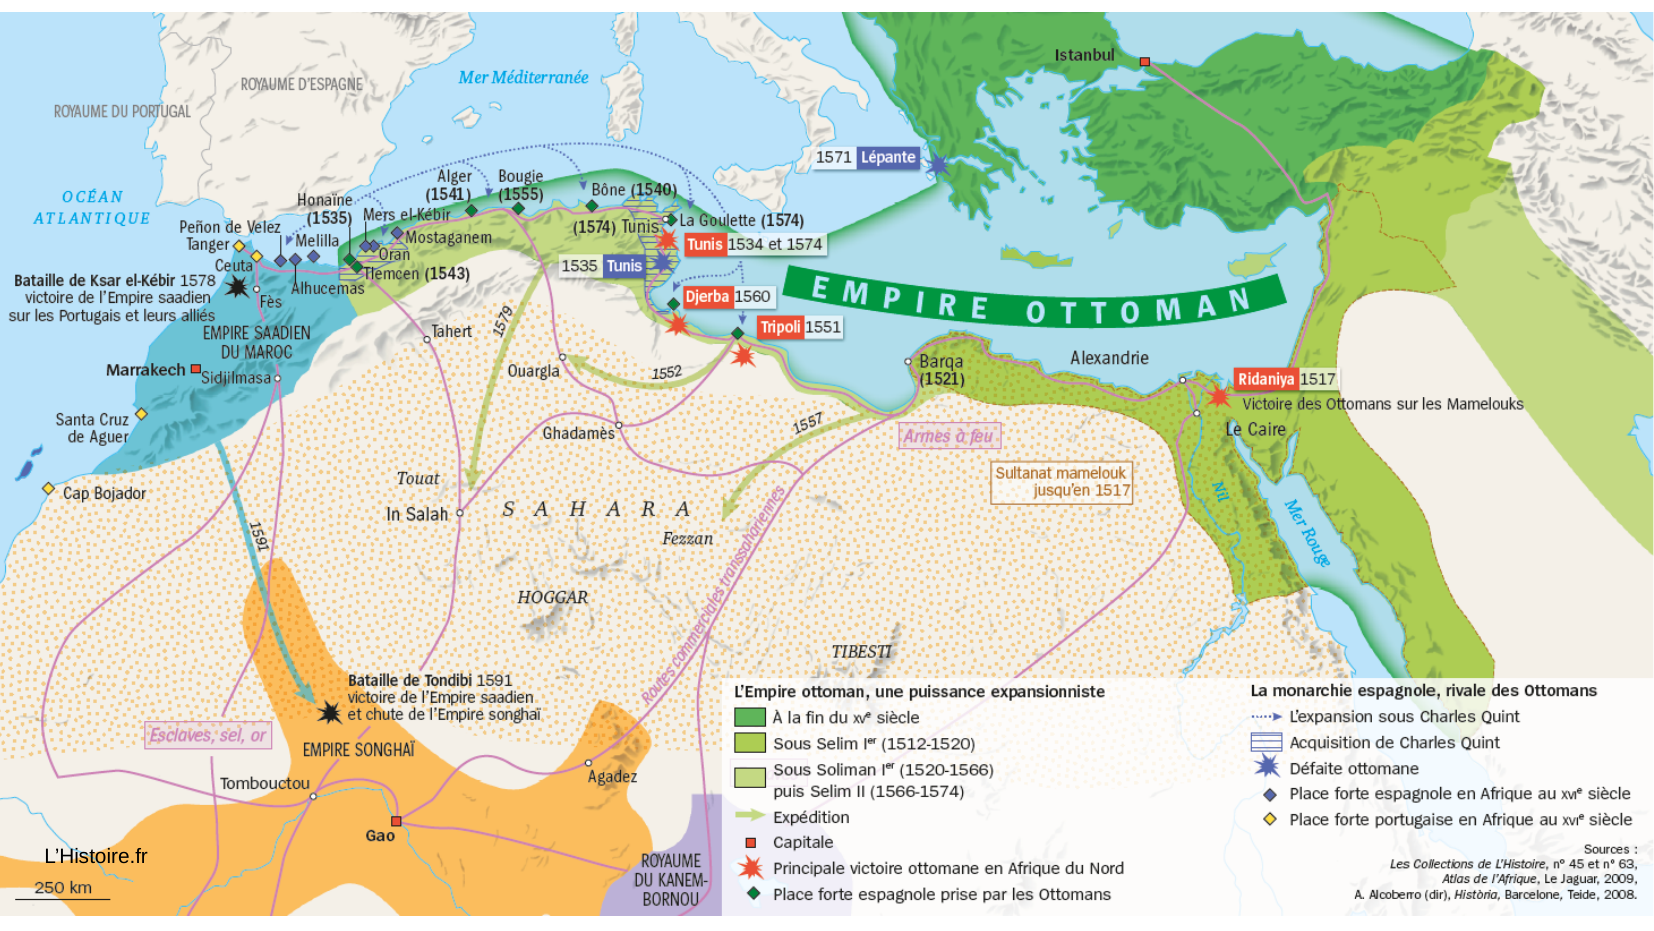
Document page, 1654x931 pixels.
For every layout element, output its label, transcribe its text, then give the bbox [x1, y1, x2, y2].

text_box L’Histoire.fr [29, 837, 383, 931]
picture [0, 12, 1654, 916]
